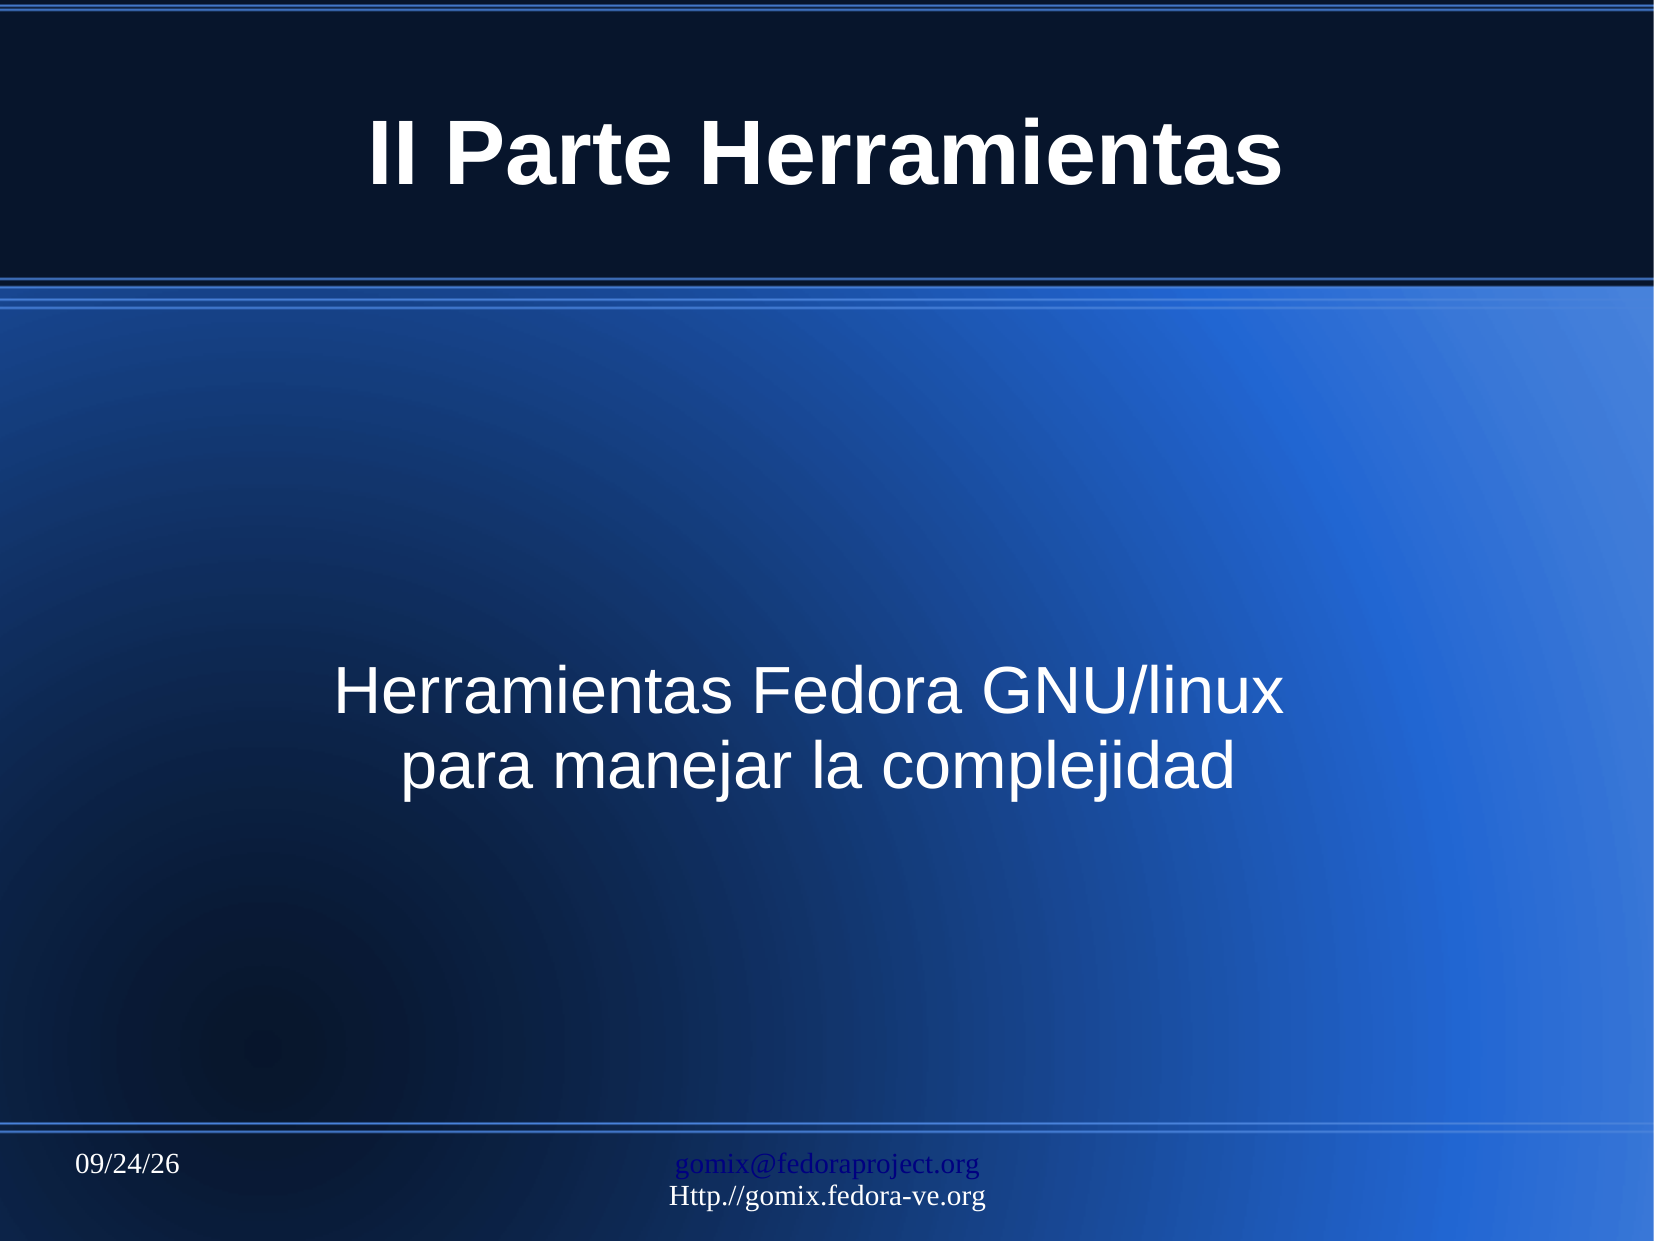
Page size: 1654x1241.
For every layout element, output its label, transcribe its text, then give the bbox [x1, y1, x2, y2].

title II Parte Herramientas [82, 49, 1571, 257]
subtitle Herramientas Fedora GNU/linux para manejar la complejidad [75, 330, 1564, 1126]
picture [0, 0, 1654, 1241]
